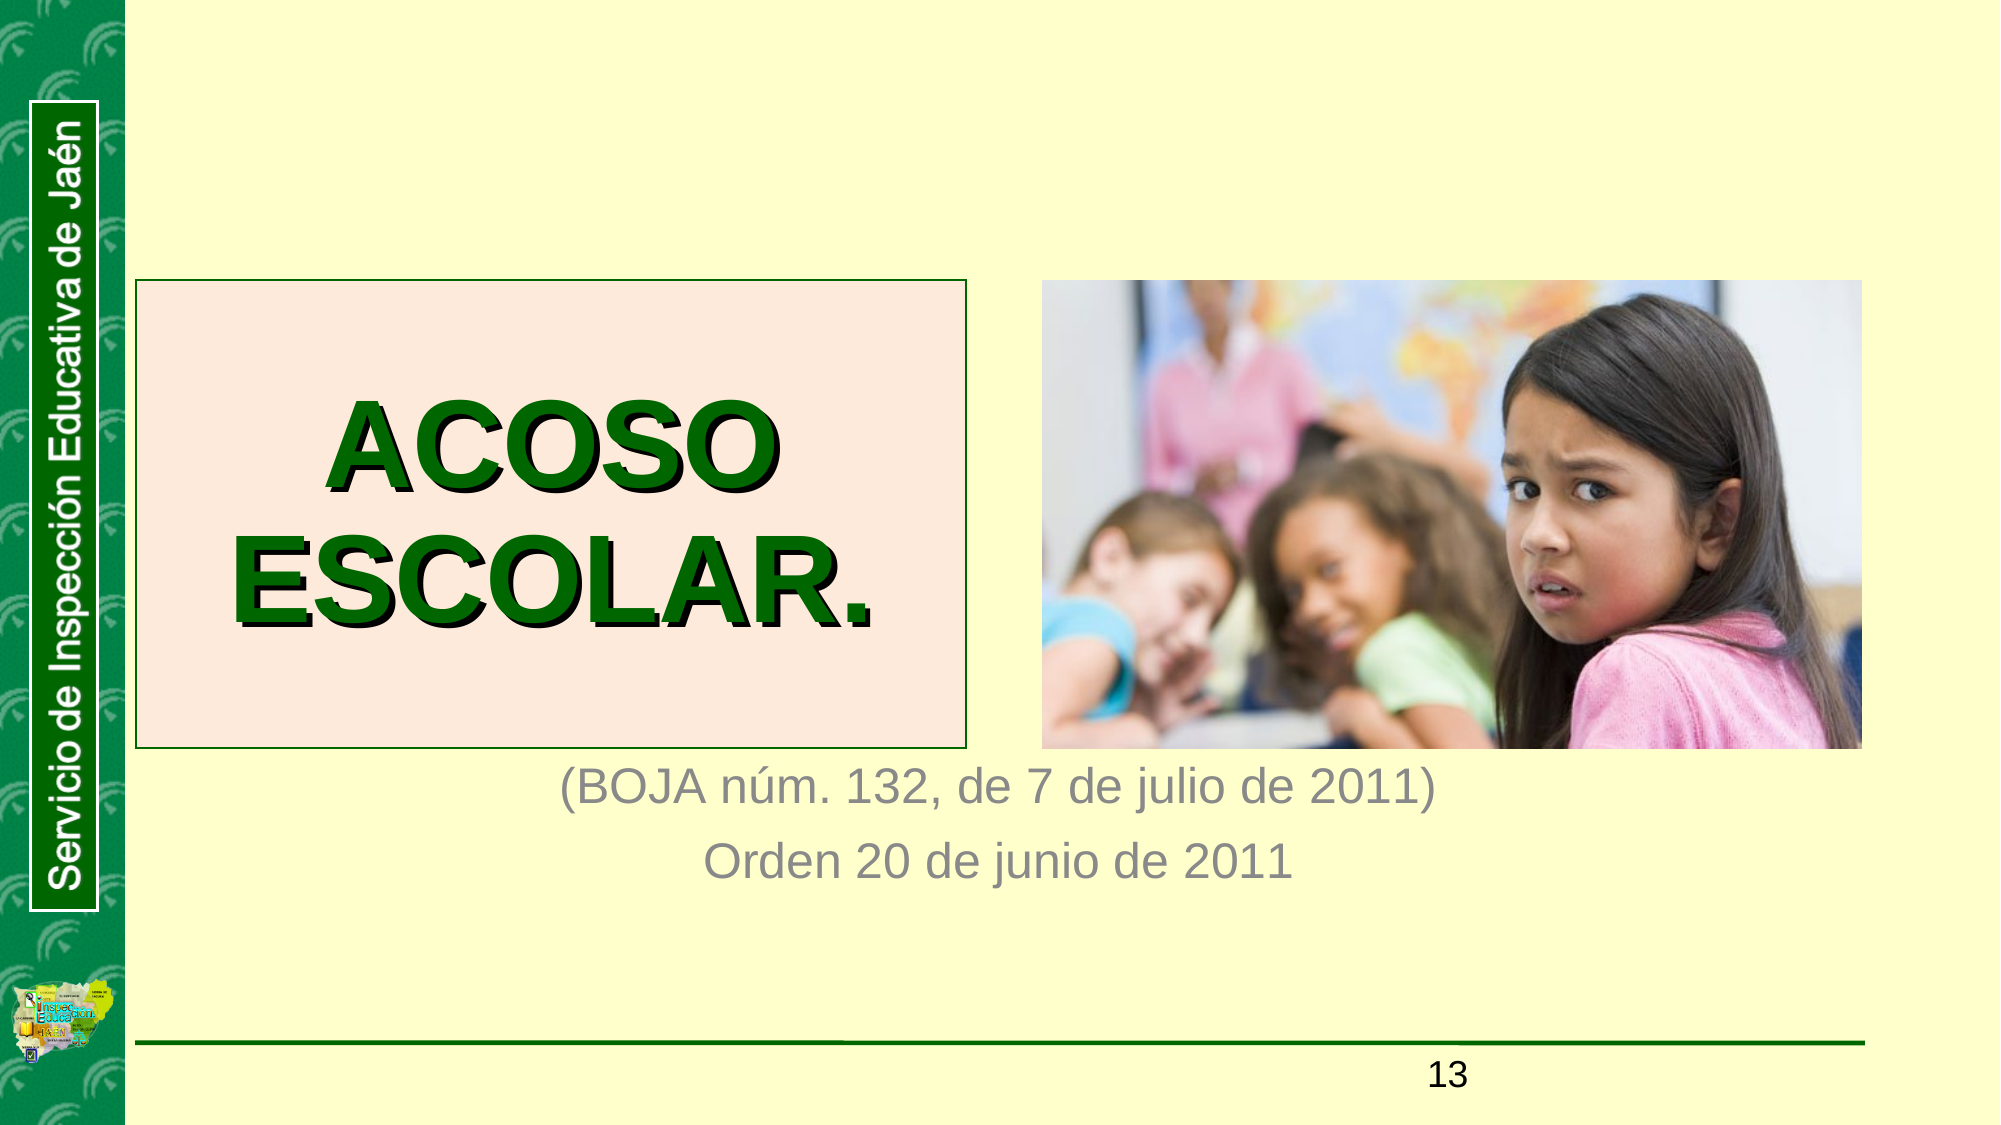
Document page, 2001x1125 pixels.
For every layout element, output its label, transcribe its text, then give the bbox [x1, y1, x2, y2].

text_box ACOSO ESCOLAR. [136, 280, 967, 749]
picture [1042, 280, 1862, 749]
picture [0, 0, 125, 1125]
text_box (BOJA núm. 132, de 7 de julio de 2011) Orden 20 de junio de 2011 [136, 752, 1862, 999]
text_box <número> [1412, 1042, 1863, 1103]
